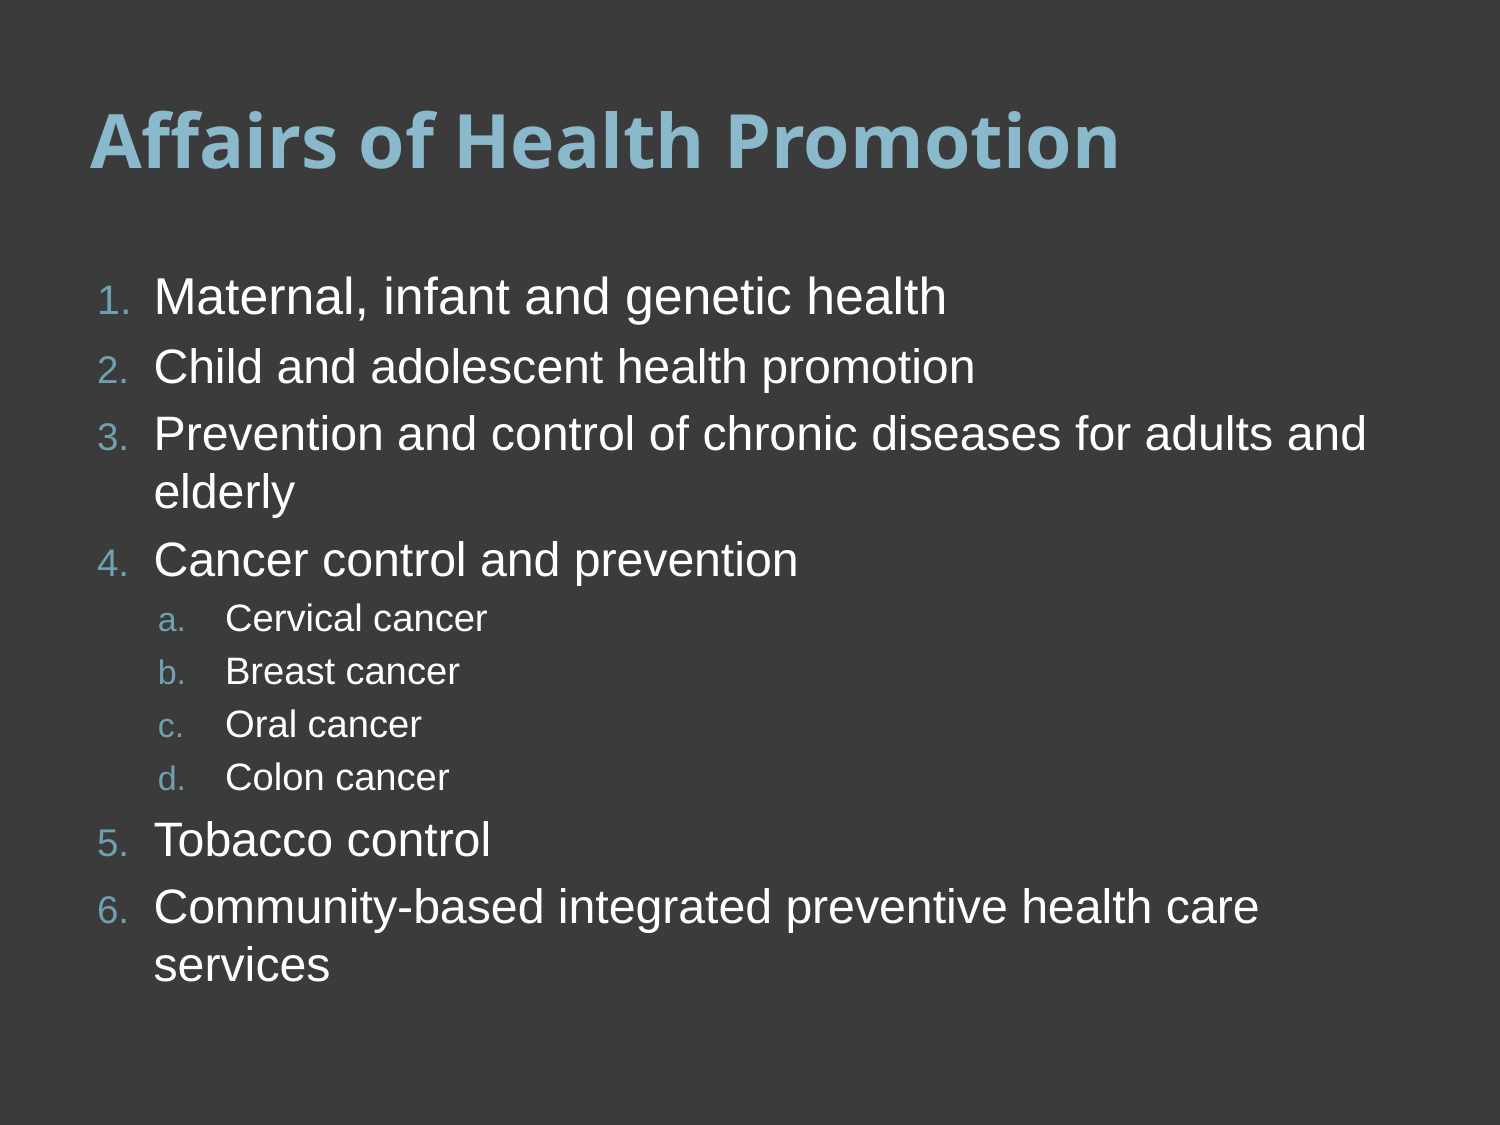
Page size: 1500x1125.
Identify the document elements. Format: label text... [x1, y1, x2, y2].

title Affairs of Health Promotion [75, 45, 1300, 233]
list Maternal, infant and genetic health Child and adolescent health promotion Prevention and control of chronic diseases for adults and elderly Cancer control and prevention Cervical cancer Breast cancer Oral cancer Colon cancer Tobacco control Community-based integrated preventive health care services [76, 255, 1427, 1006]
